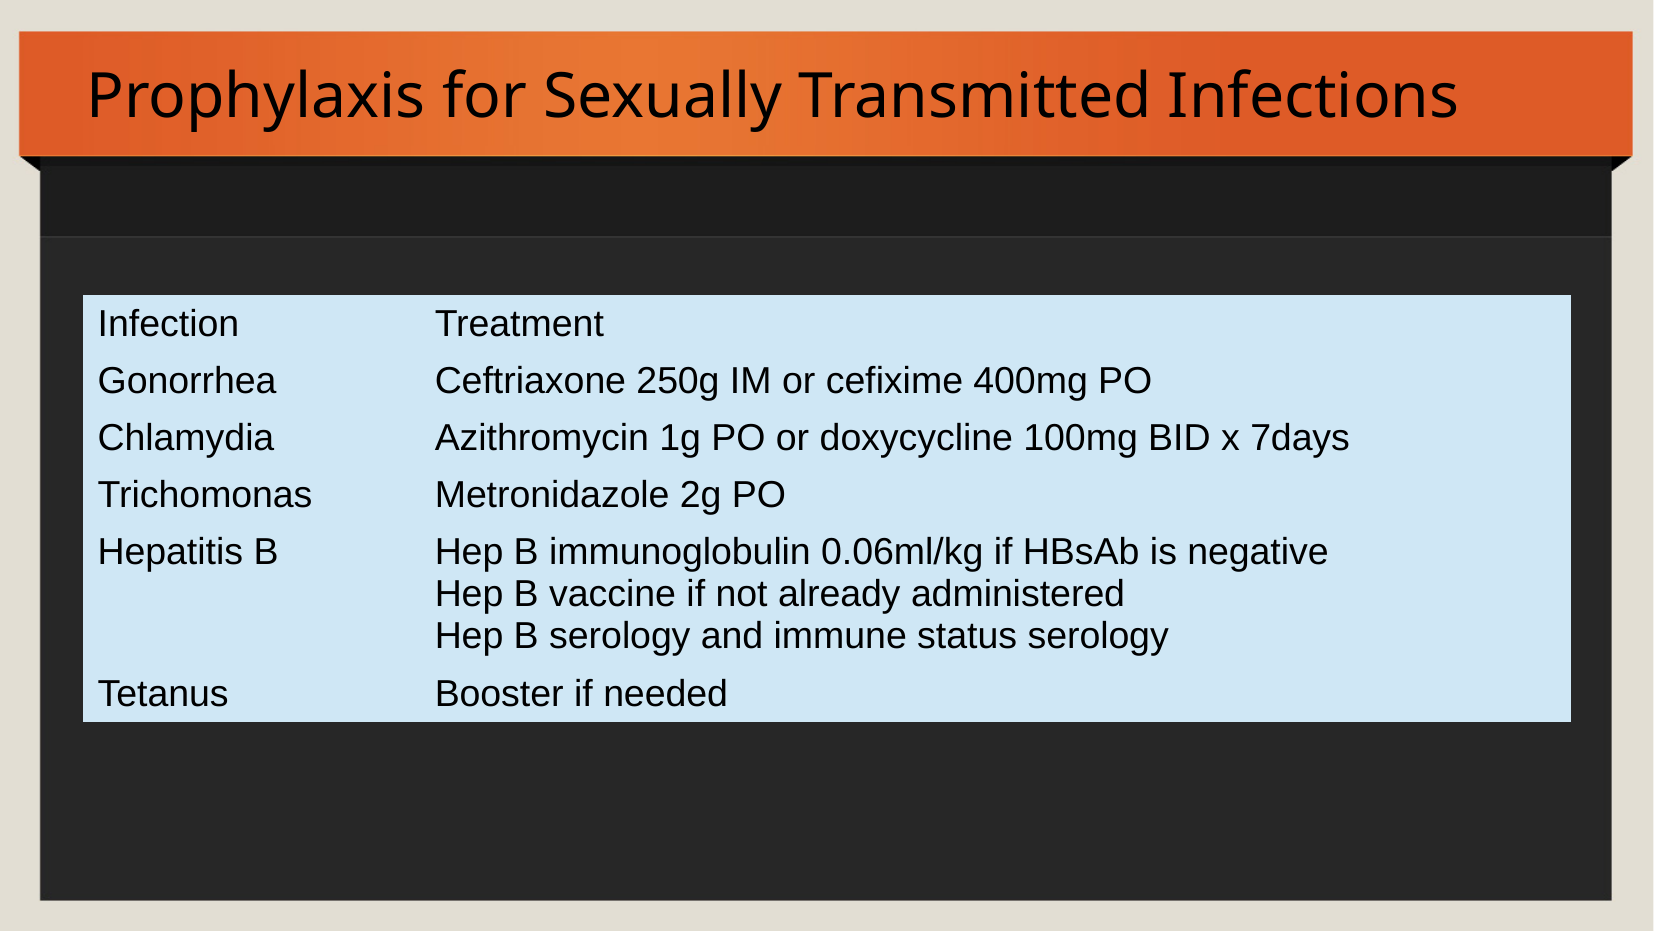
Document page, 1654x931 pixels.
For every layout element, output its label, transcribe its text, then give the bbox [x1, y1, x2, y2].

table_cell Gonorrhea [83, 352, 420, 409]
table_cell Metronidazole 2g PO [420, 466, 1571, 523]
title Prophylaxis for Sexually Transmitted Infections [71, 46, 1597, 140]
table_header Treatment [420, 295, 1571, 352]
table_cell Hepatitis B [83, 523, 420, 664]
table_cell Trichomonas [83, 466, 420, 523]
table_cell Chlamydia [83, 409, 420, 466]
table_cell Azithromycin 1g PO or doxycycline 100mg BID x 7days [420, 409, 1571, 466]
table_cell Booster if needed [420, 664, 1571, 722]
table_header Infection [83, 295, 420, 352]
picture [0, 0, 1654, 931]
table_cell Hep B immunoglobulin 0.06ml/kg if HBsAb is negative Hep B vaccine if not already administered Hep B serology and immune status serology [420, 523, 1571, 664]
table_cell Ceftriaxone 250g IM or cefixime 400mg PO [420, 352, 1571, 409]
table_cell Tetanus [83, 664, 420, 722]
